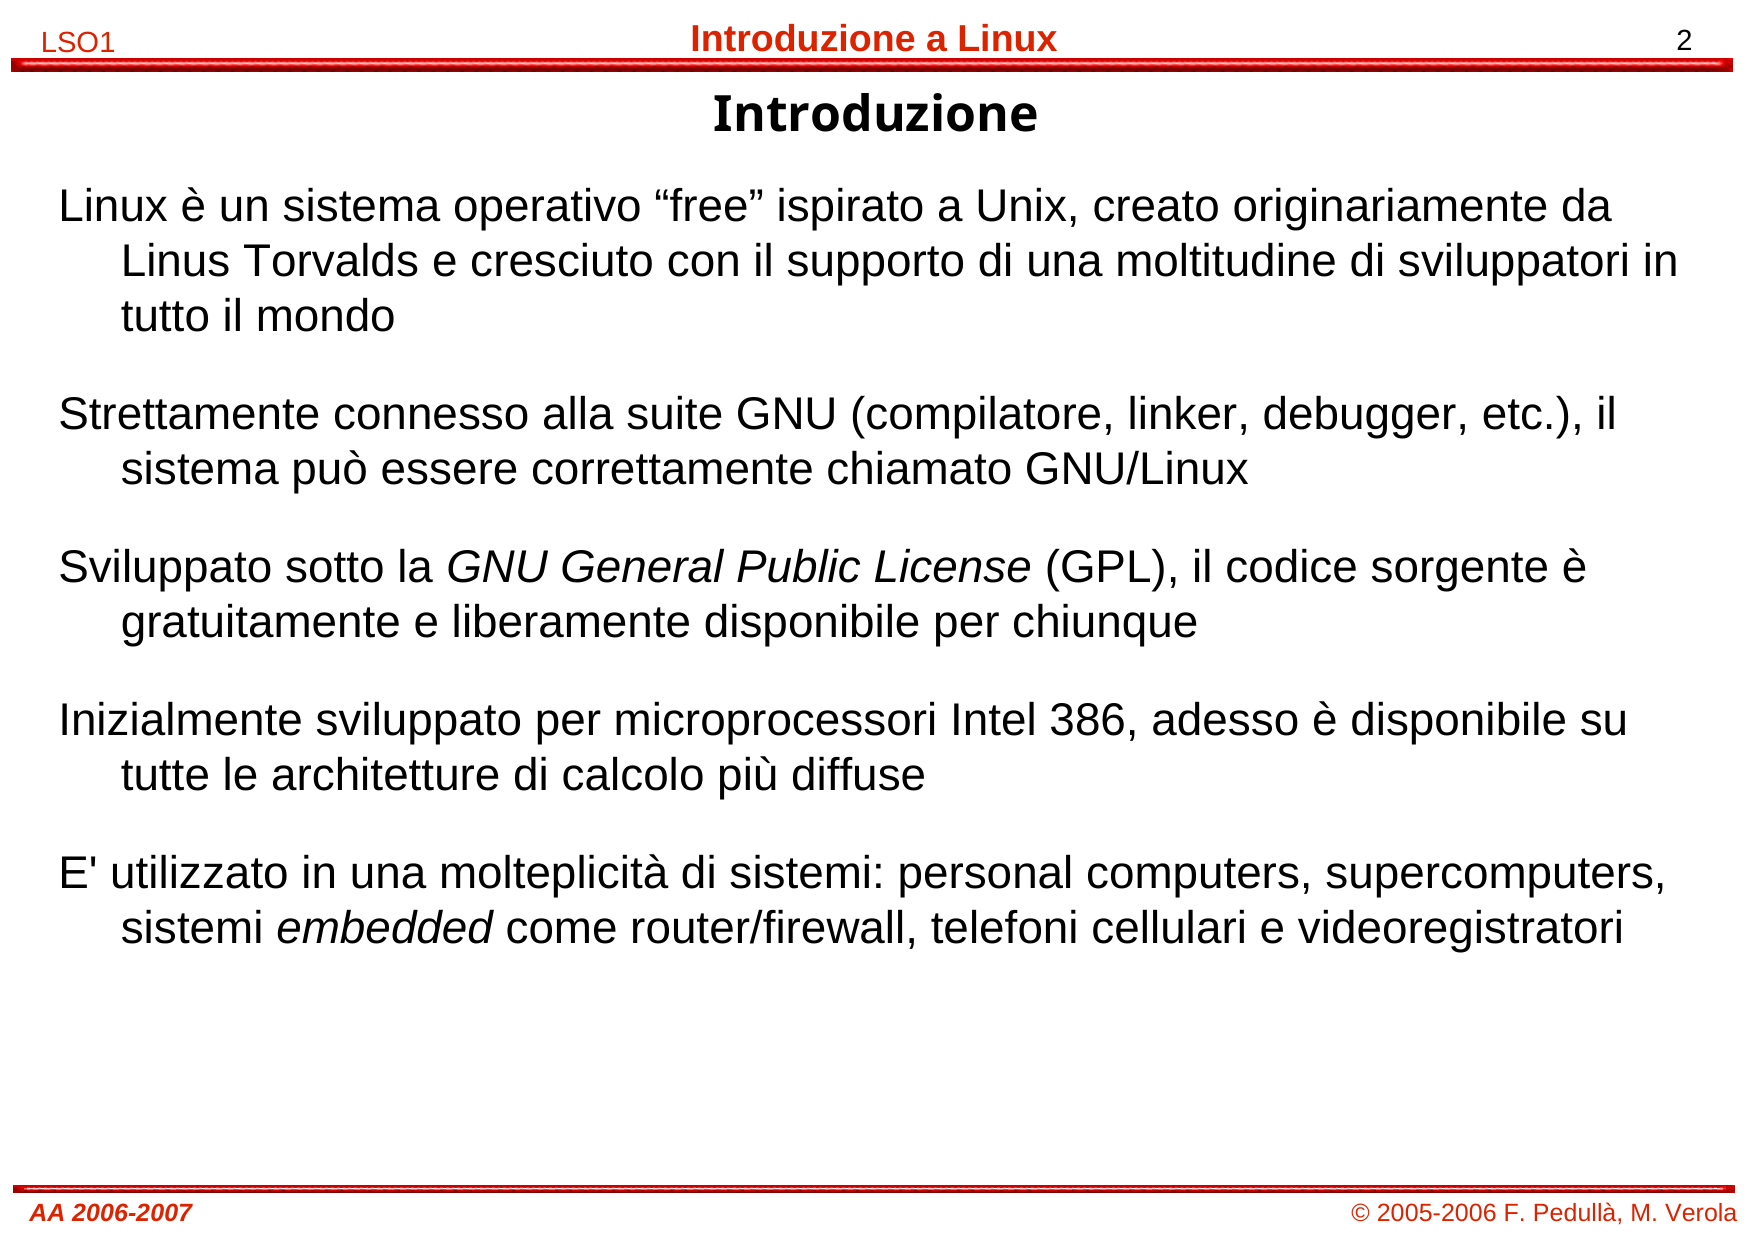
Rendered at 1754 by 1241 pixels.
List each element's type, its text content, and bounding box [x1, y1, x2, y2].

list Linux è un sistema operativo “free” ispirato a Unix, creato originariamente da Linus Torvalds e cresciuto con il supporto di una moltitudine di sviluppatori in tutto il mondo Strettamente connesso alla suite GNU (compilatore, linker, debugger, etc.), il sistema può essere correttamente chiamato GNU/Linux Sviluppato sotto la GNU General Public License (GPL), il codice sorgente è gratuitamente e liberamente disponibile per chiunque Inizialmente sviluppato per microprocessori Intel 386, adesso è disponibile su tutte le architetture di calcolo più diffuse E' utilizzato in una molteplicità di sistemi: personal computers, supercomputers, sistemi embedded come router/firewall, telefoni cellulari e videoregistratori [58, 176, 1696, 1116]
picture [11, 58, 1733, 72]
title Introduzione [40, 66, 1714, 162]
picture [13, 1185, 1735, 1193]
